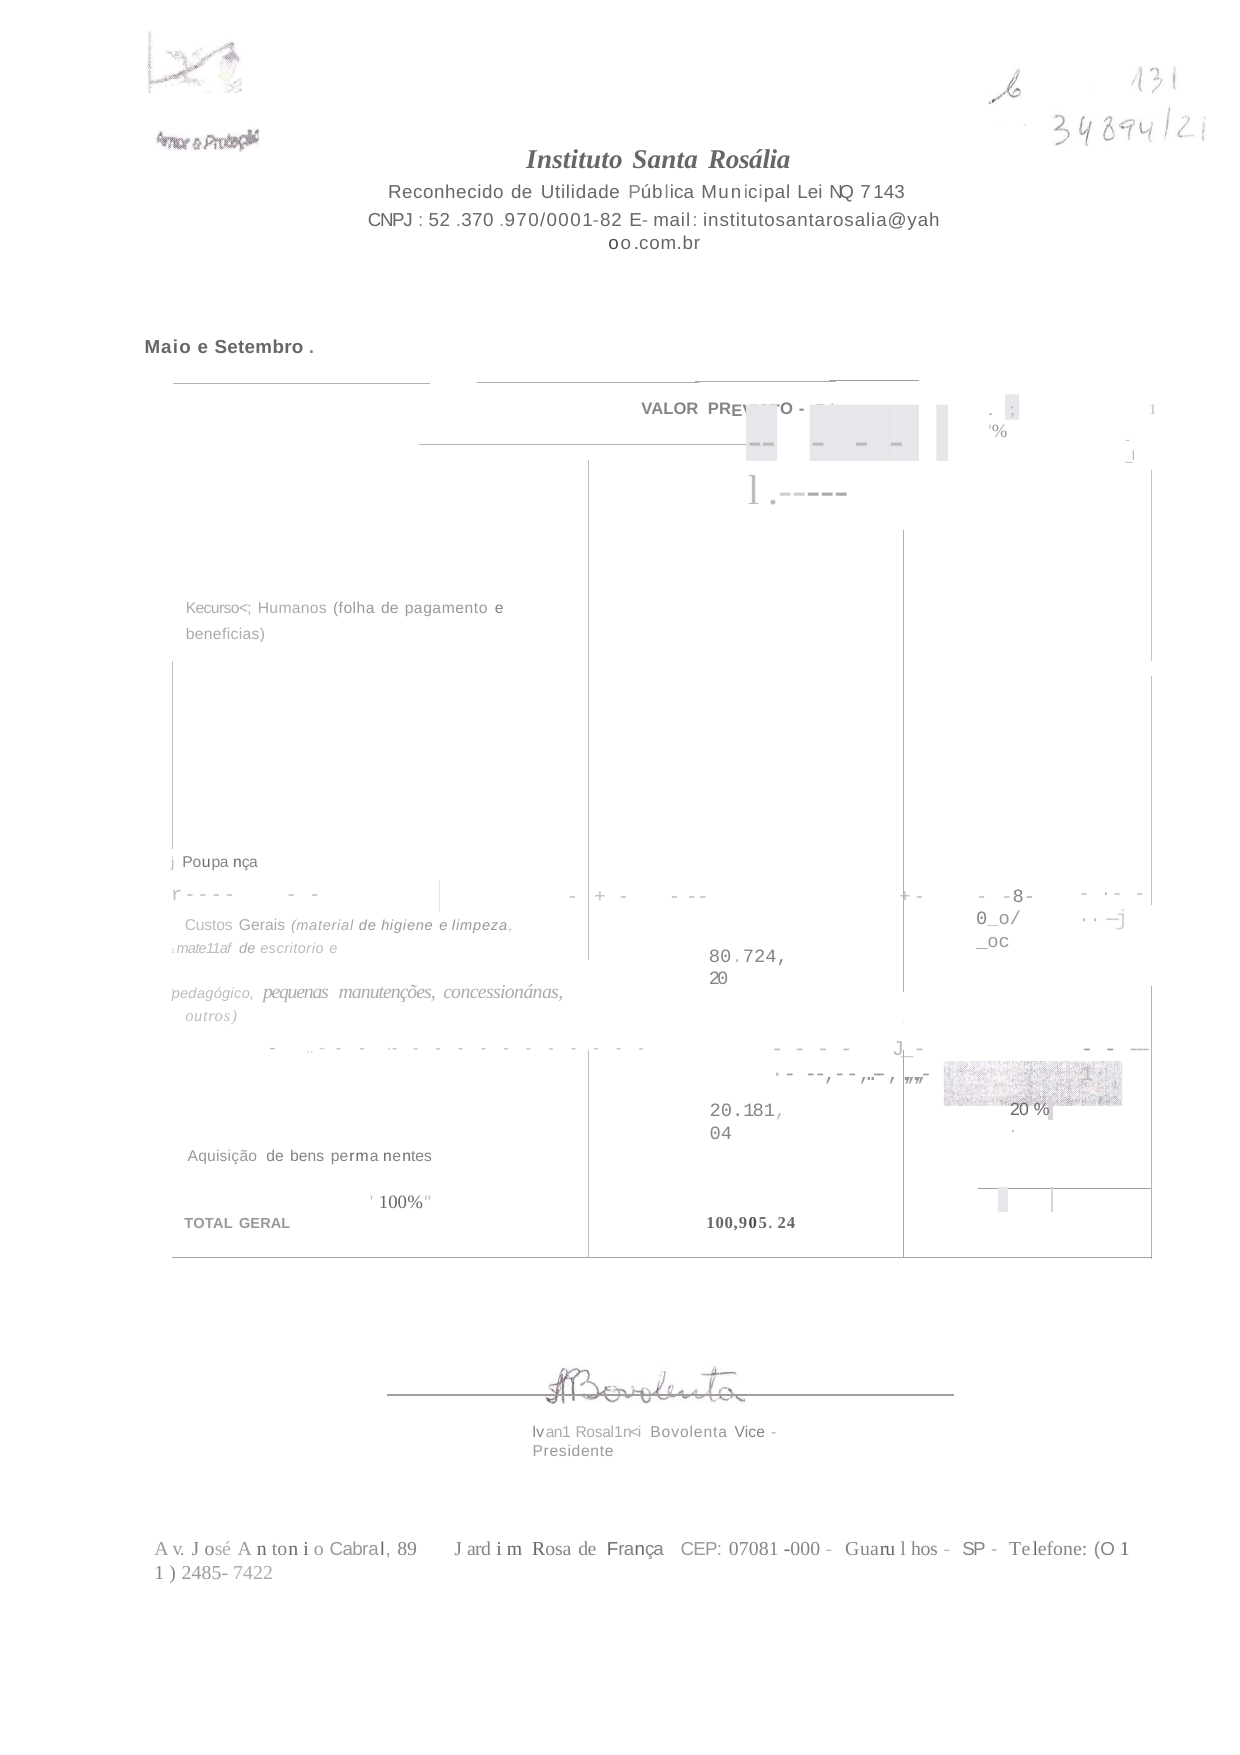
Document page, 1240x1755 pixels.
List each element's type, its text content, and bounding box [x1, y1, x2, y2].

text_box outros) [183, 1004, 239, 1026]
text_box [988, 66, 1206, 146]
text_box -·- -··--j [1076, 880, 1157, 908]
text_box --8-0_o/_oc [973, 883, 1047, 907]
text_box EVIST [731, 399, 781, 461]
text_box [544, 1396, 746, 1404]
text_box [746, 404, 778, 412]
text_box TOTAL GERAL [182, 1213, 297, 1233]
text_box -+- --- [564, 883, 734, 907]
text_box 20.181,04 [707, 1097, 790, 1121]
text_box -----1 [1078, 1034, 1156, 1060]
text_box 1 pedagógico, pequenas manutenções, concessionánas, [169, 978, 577, 1003]
text_box [146, 30, 242, 92]
text_box +- [897, 883, 931, 907]
text_box -- ---l.----- [745, 412, 965, 459]
text_box [944, 1062, 1122, 1106]
text_box Maio e Setembro . [142, 335, 316, 340]
text_box [809, 404, 919, 412]
text_box . ; '% [986, 396, 1039, 420]
text_box [156, 128, 260, 152]
text_box [544, 1366, 746, 1394]
text_box [936, 404, 949, 412]
text_box O - [778, 397, 814, 412]
text_box ---- J_-·---,--,..--,.,,.,,- [768, 1034, 1036, 1060]
text_box Kecurso<; Humanos (folha de pagamento e beneficias) [183, 590, 505, 637]
text_box A v. J osé A n ton i o Cabral, 89 J ard i m Rosa de França CEP: 07081 -000 - Guaru l hos - SP - Telefone: (O 1 1 ) 2485- 7422 [152, 1535, 1146, 1560]
text_box 100,905. 24 [704, 1212, 797, 1234]
text_box 1 [901, 1020, 907, 1028]
text_box Instituto Santa Rosália Reconhecido de Utilidade Pública Municipal Lei NQ 7143 CNPJ : 52 .370 .970/0001-82 E- mail: institutosantarosalia@yah oo.com.br [325, 141, 983, 230]
text_box 20 % · [1007, 1097, 1058, 1120]
text_box Aquisição de bens perma nentes '100%" [185, 1146, 1057, 1213]
text_box lTIPO DE DESPESA [0, 340, 373, 439]
text_box 1 [1147, 400, 1155, 419]
text_box VALOR PR [639, 397, 734, 419]
text_box - _I [1123, 430, 1155, 449]
text_box -.. ---·------------ [267, 1034, 670, 1058]
text_box R$ 1 [809, 399, 908, 404]
text_box lvan1 Rosal1n<i Bovolenta Vice - Presidente [530, 1422, 867, 1443]
text_box 80.724,20 [706, 943, 788, 967]
text_box j Poupa nça r---- -- Custos Gerais (material de higiene e limpeza, 1 mate11af de escritorio e [169, 851, 521, 958]
